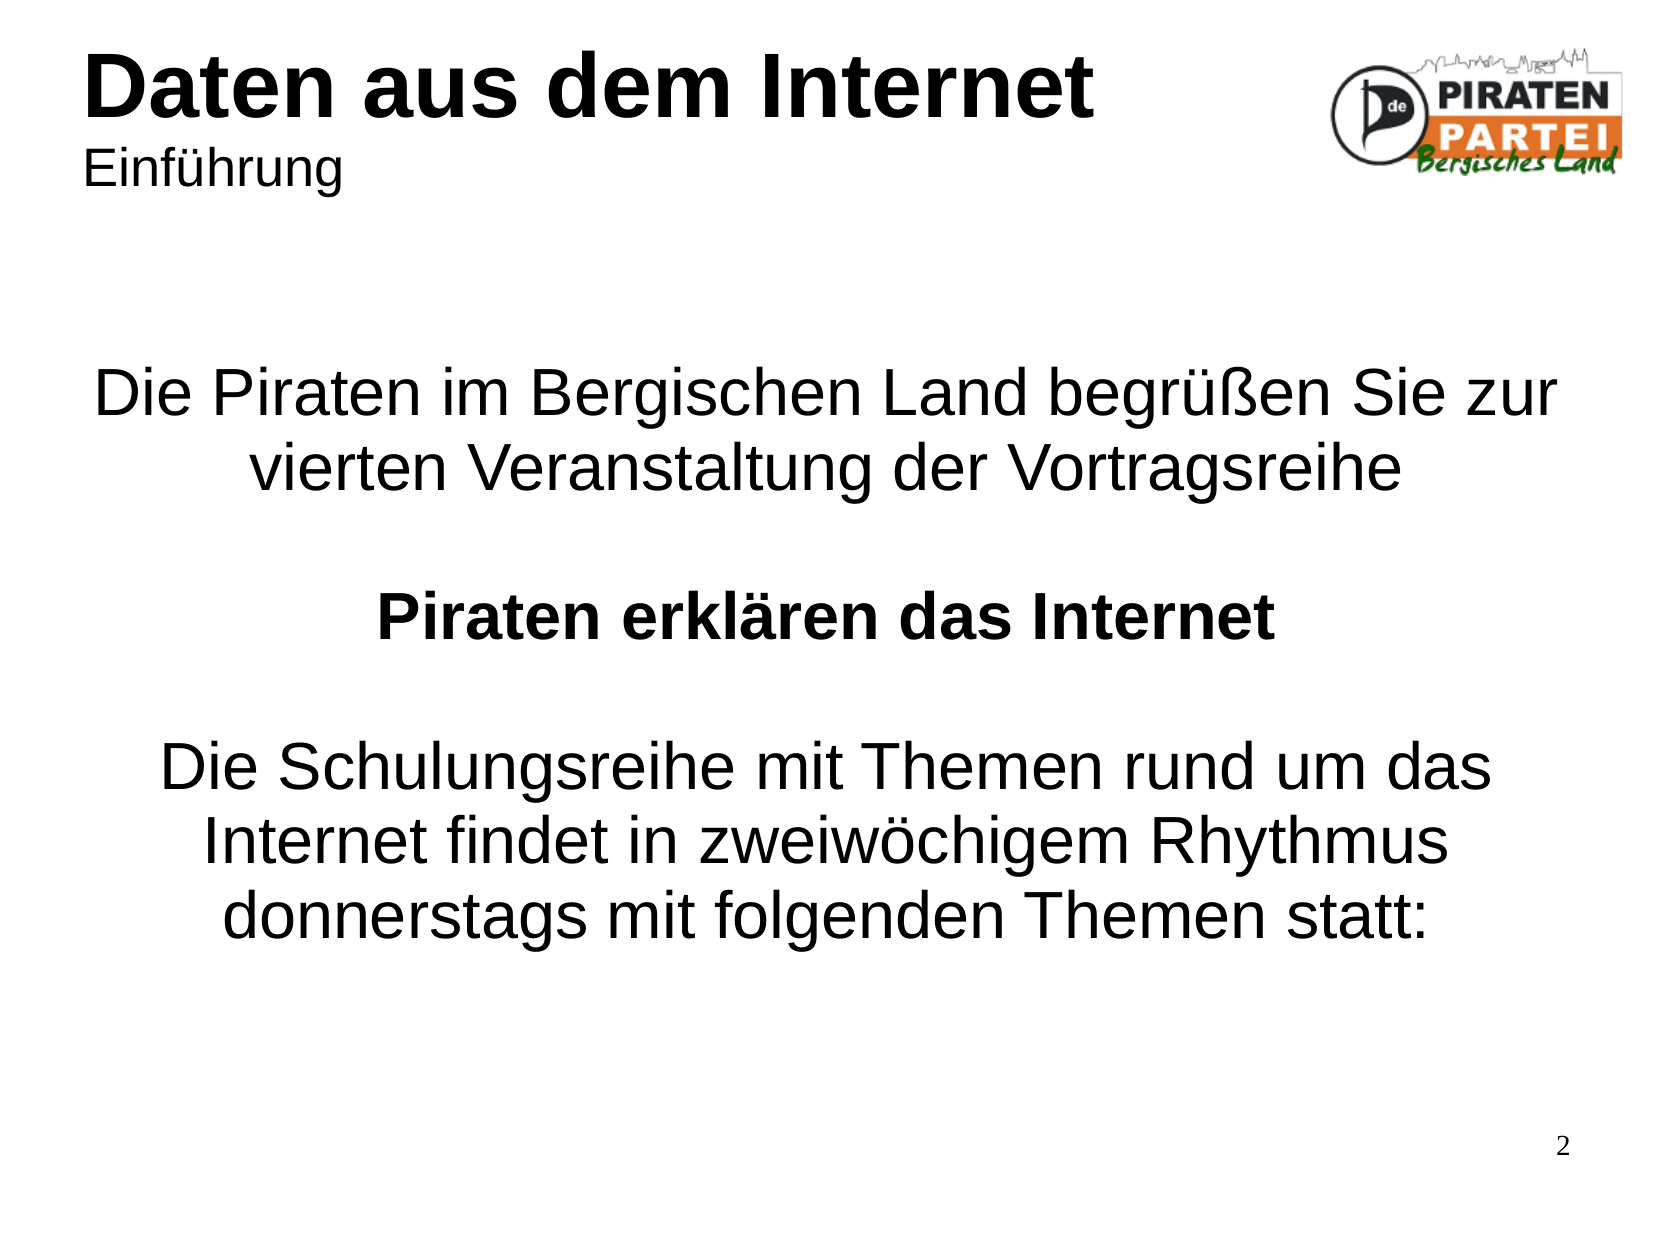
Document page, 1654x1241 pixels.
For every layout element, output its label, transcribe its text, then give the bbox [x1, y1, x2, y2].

title Daten aus dem Internet Einführung [82, 34, 1571, 198]
subtitle Die Piraten im Bergischen Land begrüßen Sie zur vierten Veranstaltung der Vortragsreihe Piraten erklären das Internet Die Schulungsreihe mit Themen rund um das Internet findet in zweiwöchigem Rhythmus donnerstags mit folgenden Themen statt: [82, 206, 1571, 1102]
picture [1328, 47, 1625, 176]
